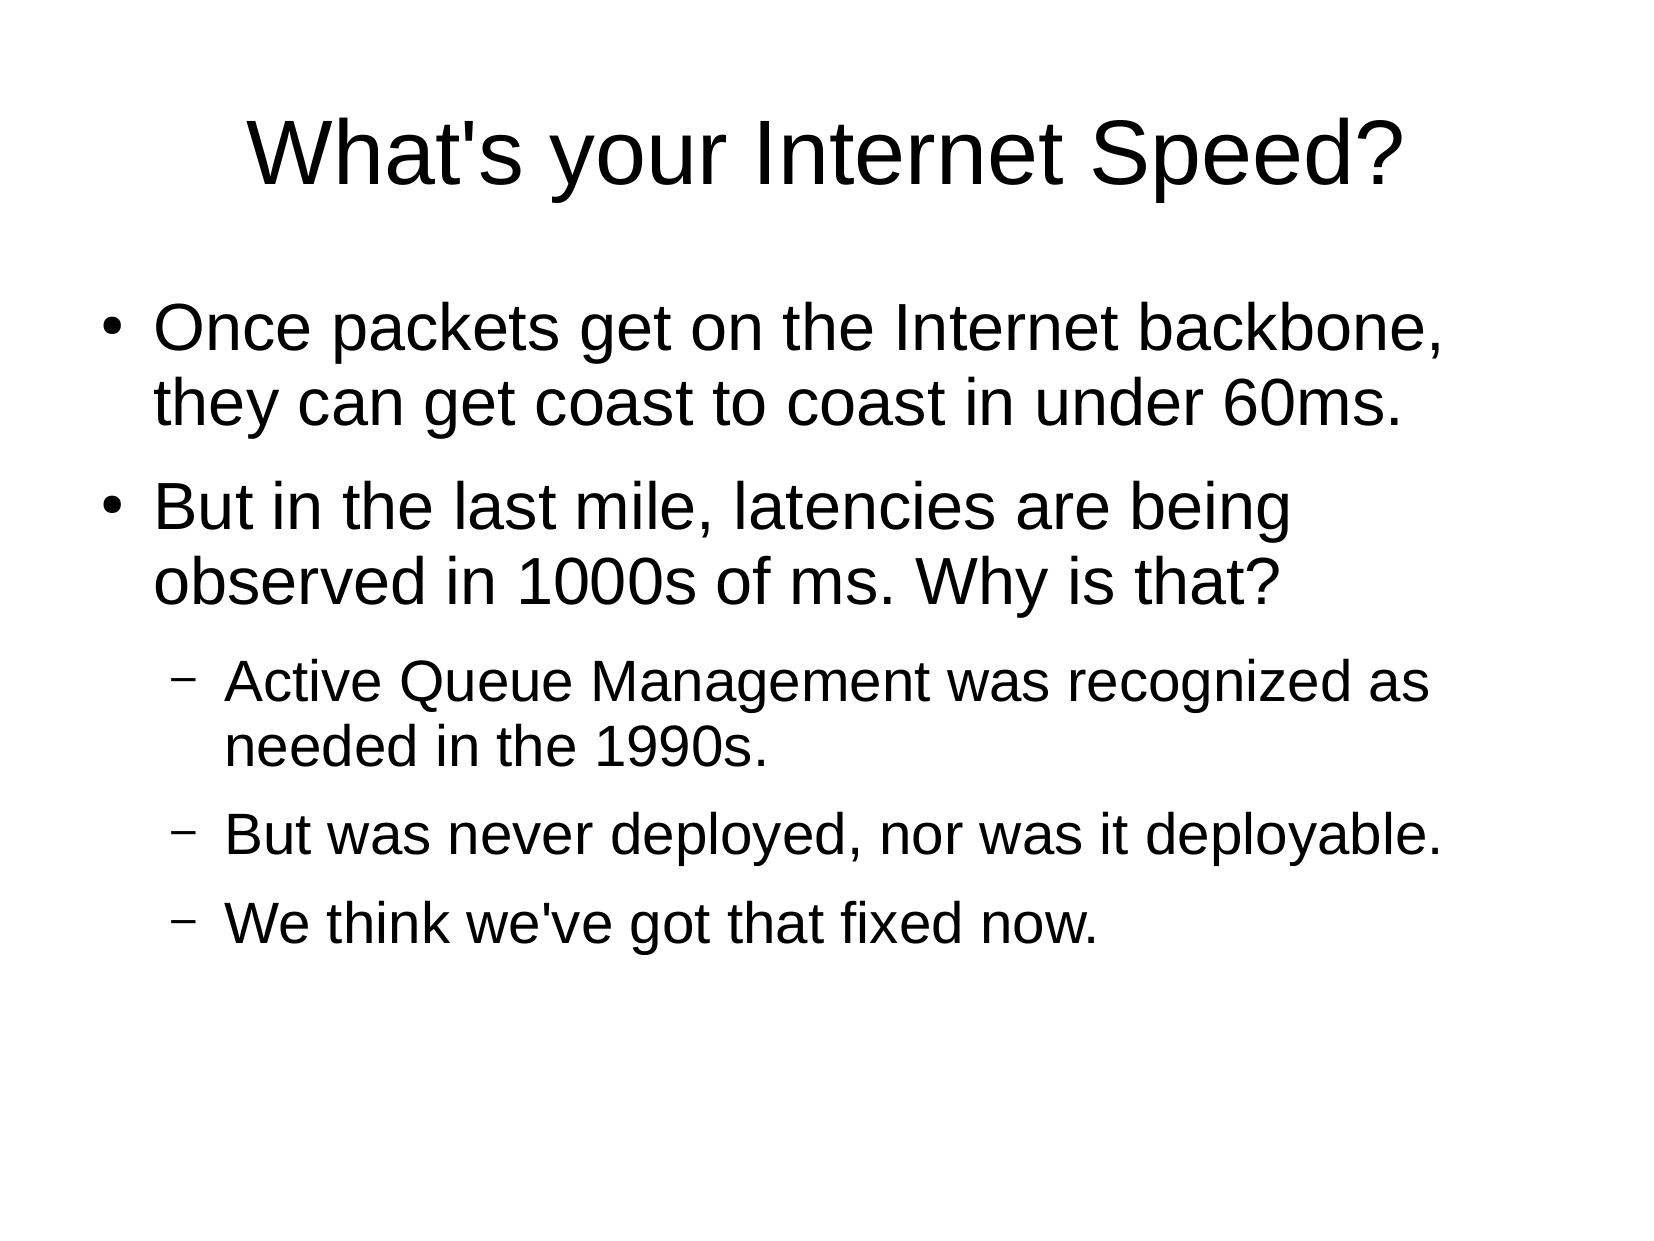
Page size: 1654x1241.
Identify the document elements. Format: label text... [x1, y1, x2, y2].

title What's your Internet Speed? [82, 49, 1571, 257]
list Once packets get on the Internet backbone, they can get coast to coast in under 60ms. But in the last mile, latencies are being observed in 1000s of ms. Why is that? Active Queue Management was recognized as needed in the 1990s. But was never deployed, nor was it deployable. We think we've got that fixed now. [82, 290, 1538, 1010]
